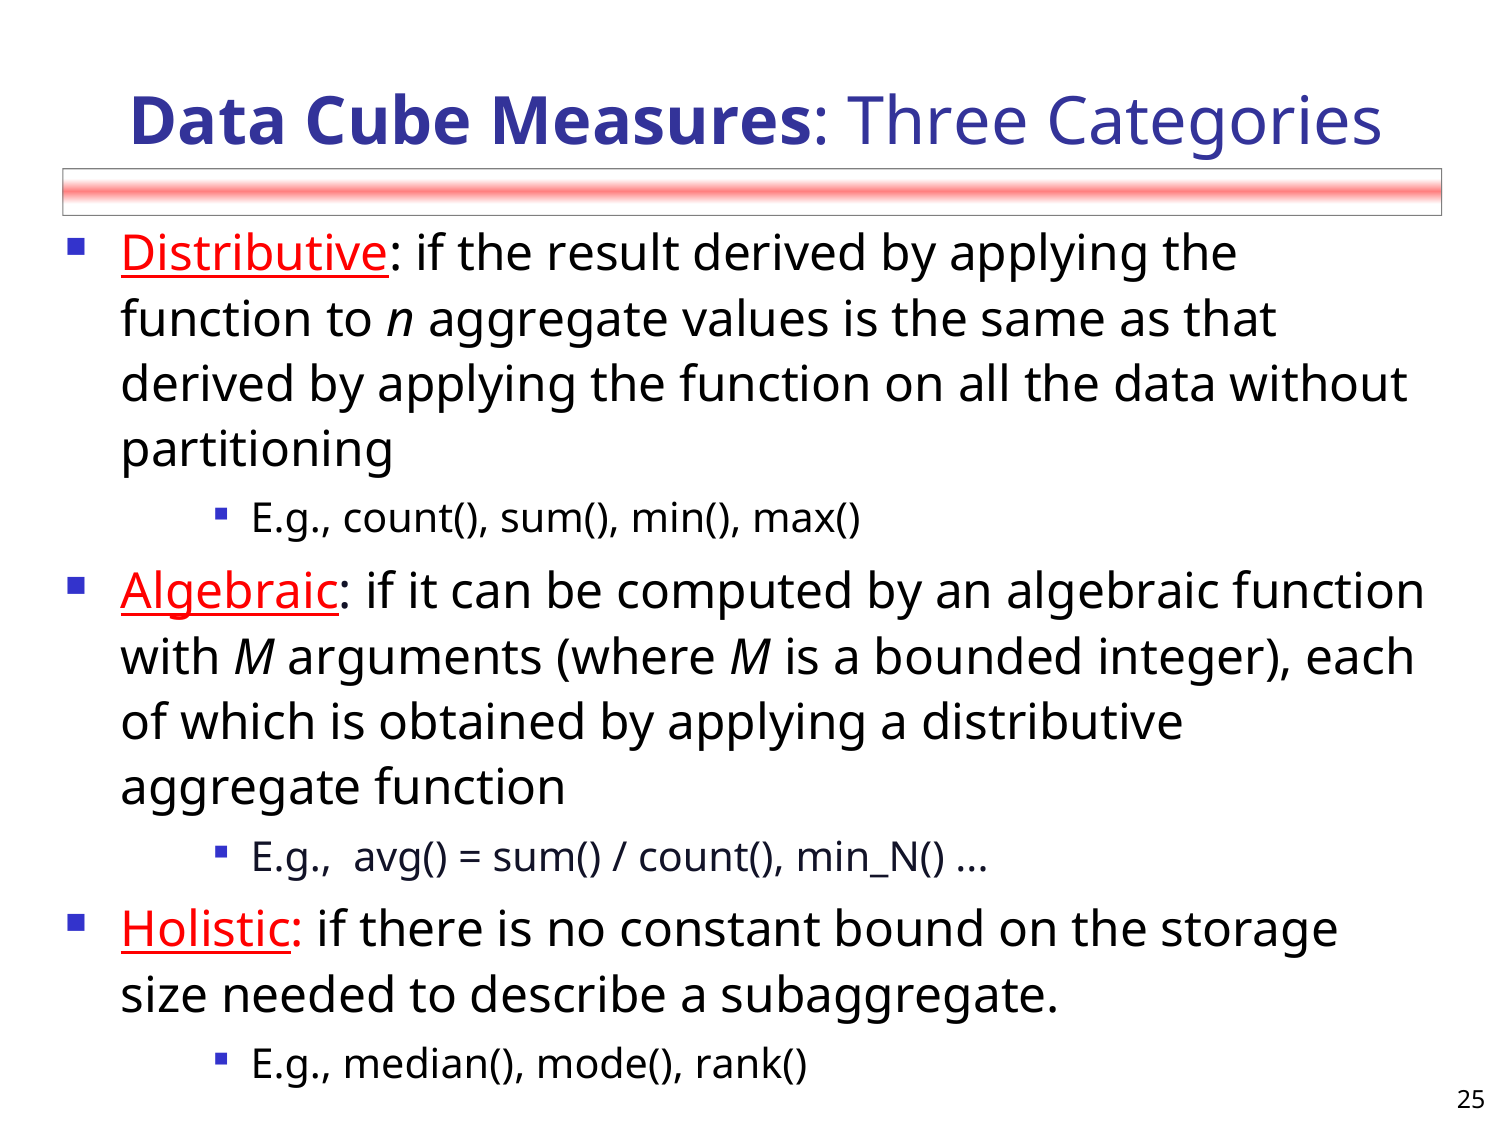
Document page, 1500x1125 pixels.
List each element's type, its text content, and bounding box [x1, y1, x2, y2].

text_box <number> [1187, 1050, 1500, 1125]
title Data Cube Measures: Three Categories [75, 0, 1438, 166]
list Distributive: if the result derived by applying the function to n aggregate values is the same as that derived by applying the function on all the data without partitioning E.g., count(), sum(), min(), max() Algebraic: if it can be computed by an algebraic function with M arguments (where M is a bounded integer), each of which is obtained by applying a distributive aggregate function E.g., avg() = sum() / count(), min_N() ... Holistic: if there is no constant bound on the storage size needed to describe a subaggregate. E.g., median(), mode(), rank() [50, 207, 1450, 1104]
